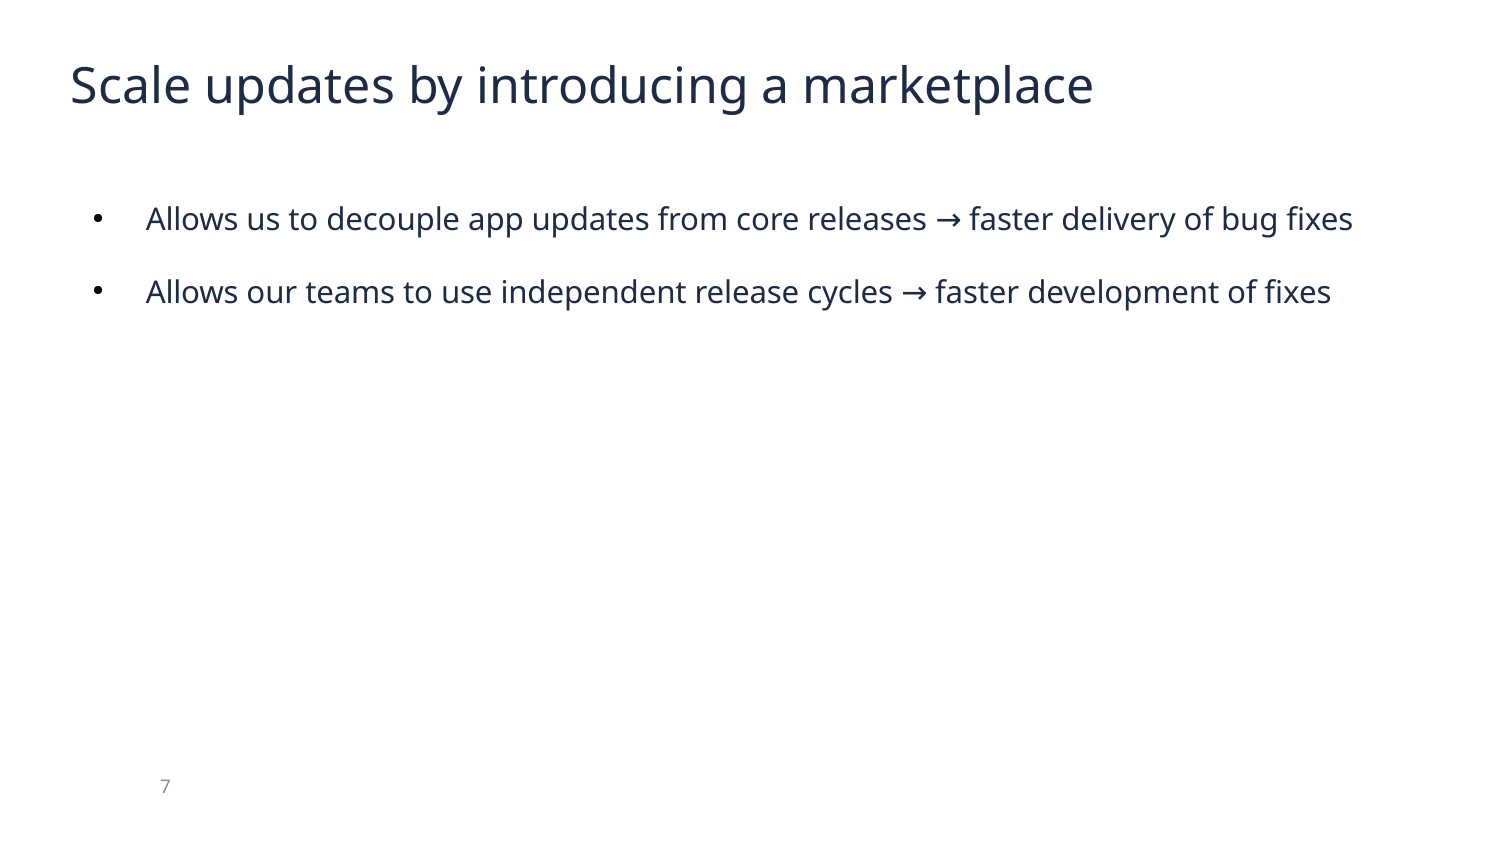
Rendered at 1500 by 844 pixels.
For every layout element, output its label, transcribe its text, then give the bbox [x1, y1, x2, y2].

title Scale updates by introducing a marketplace [70, 34, 1429, 135]
list Allows us to decouple app updates from core releases → faster delivery of bug fixes Allows our teams to use independent release cycles → faster development of fixes [75, 197, 1425, 687]
